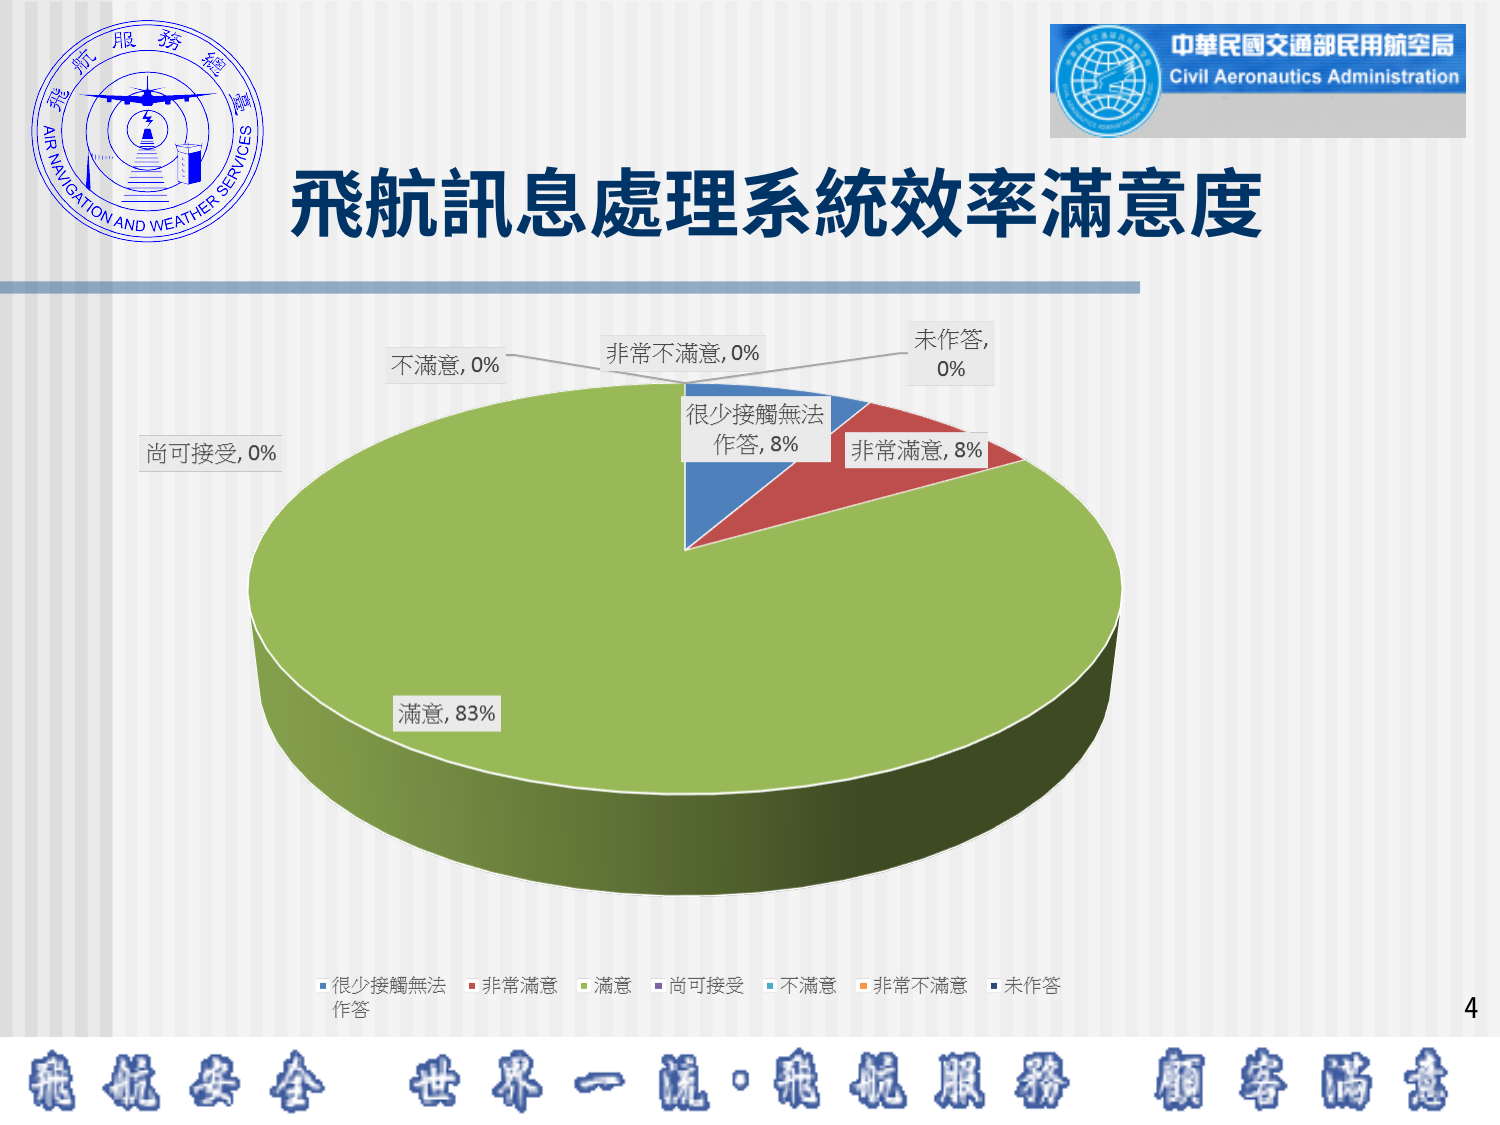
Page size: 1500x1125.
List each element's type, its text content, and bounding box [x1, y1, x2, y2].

text_box <編號> [1279, 964, 1495, 1040]
title 飛航訊息處理系統效率滿意度 [274, 148, 1388, 255]
chart [91, 305, 1279, 1048]
